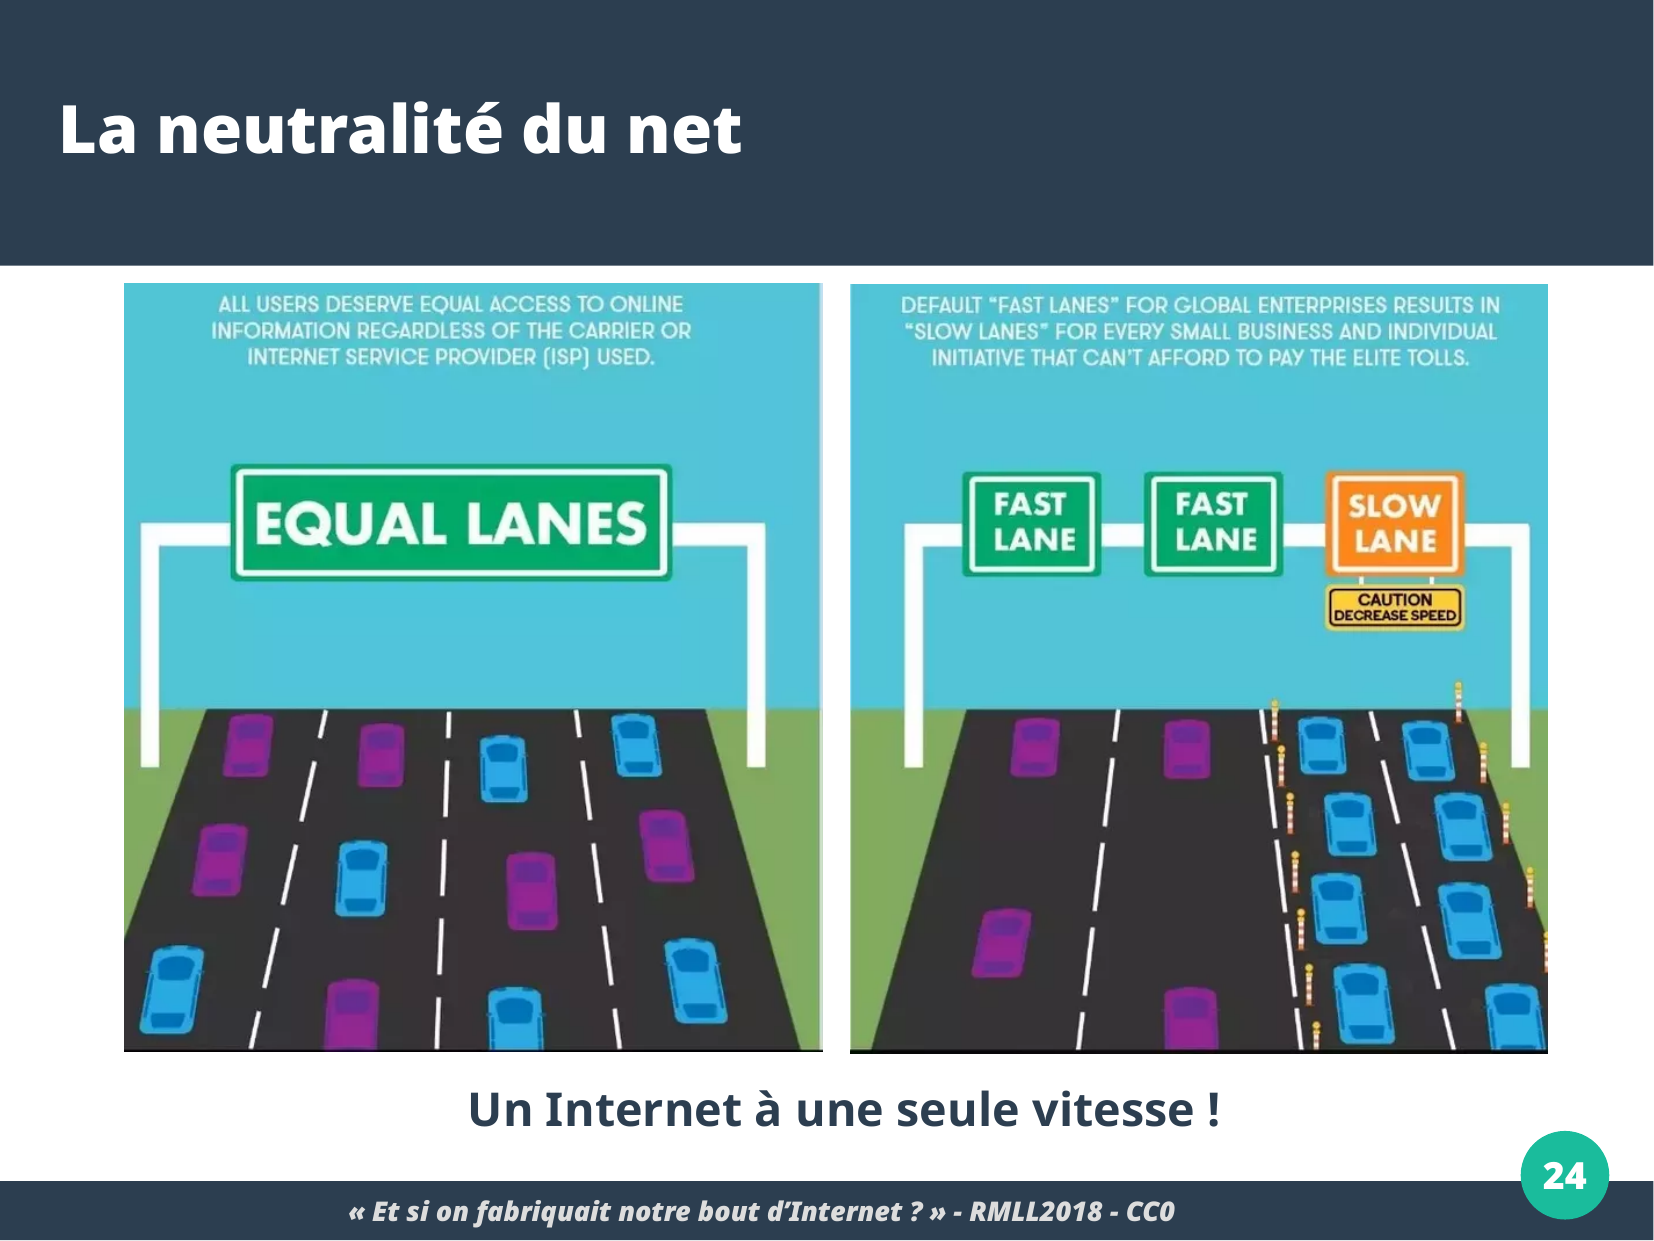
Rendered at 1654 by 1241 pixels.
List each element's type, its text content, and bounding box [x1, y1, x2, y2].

title La neutralité du net [59, 49, 1595, 207]
picture [124, 283, 823, 1052]
list Un Internet à une seule vitesse ! [59, 324, 1595, 1152]
picture [850, 284, 1548, 1054]
